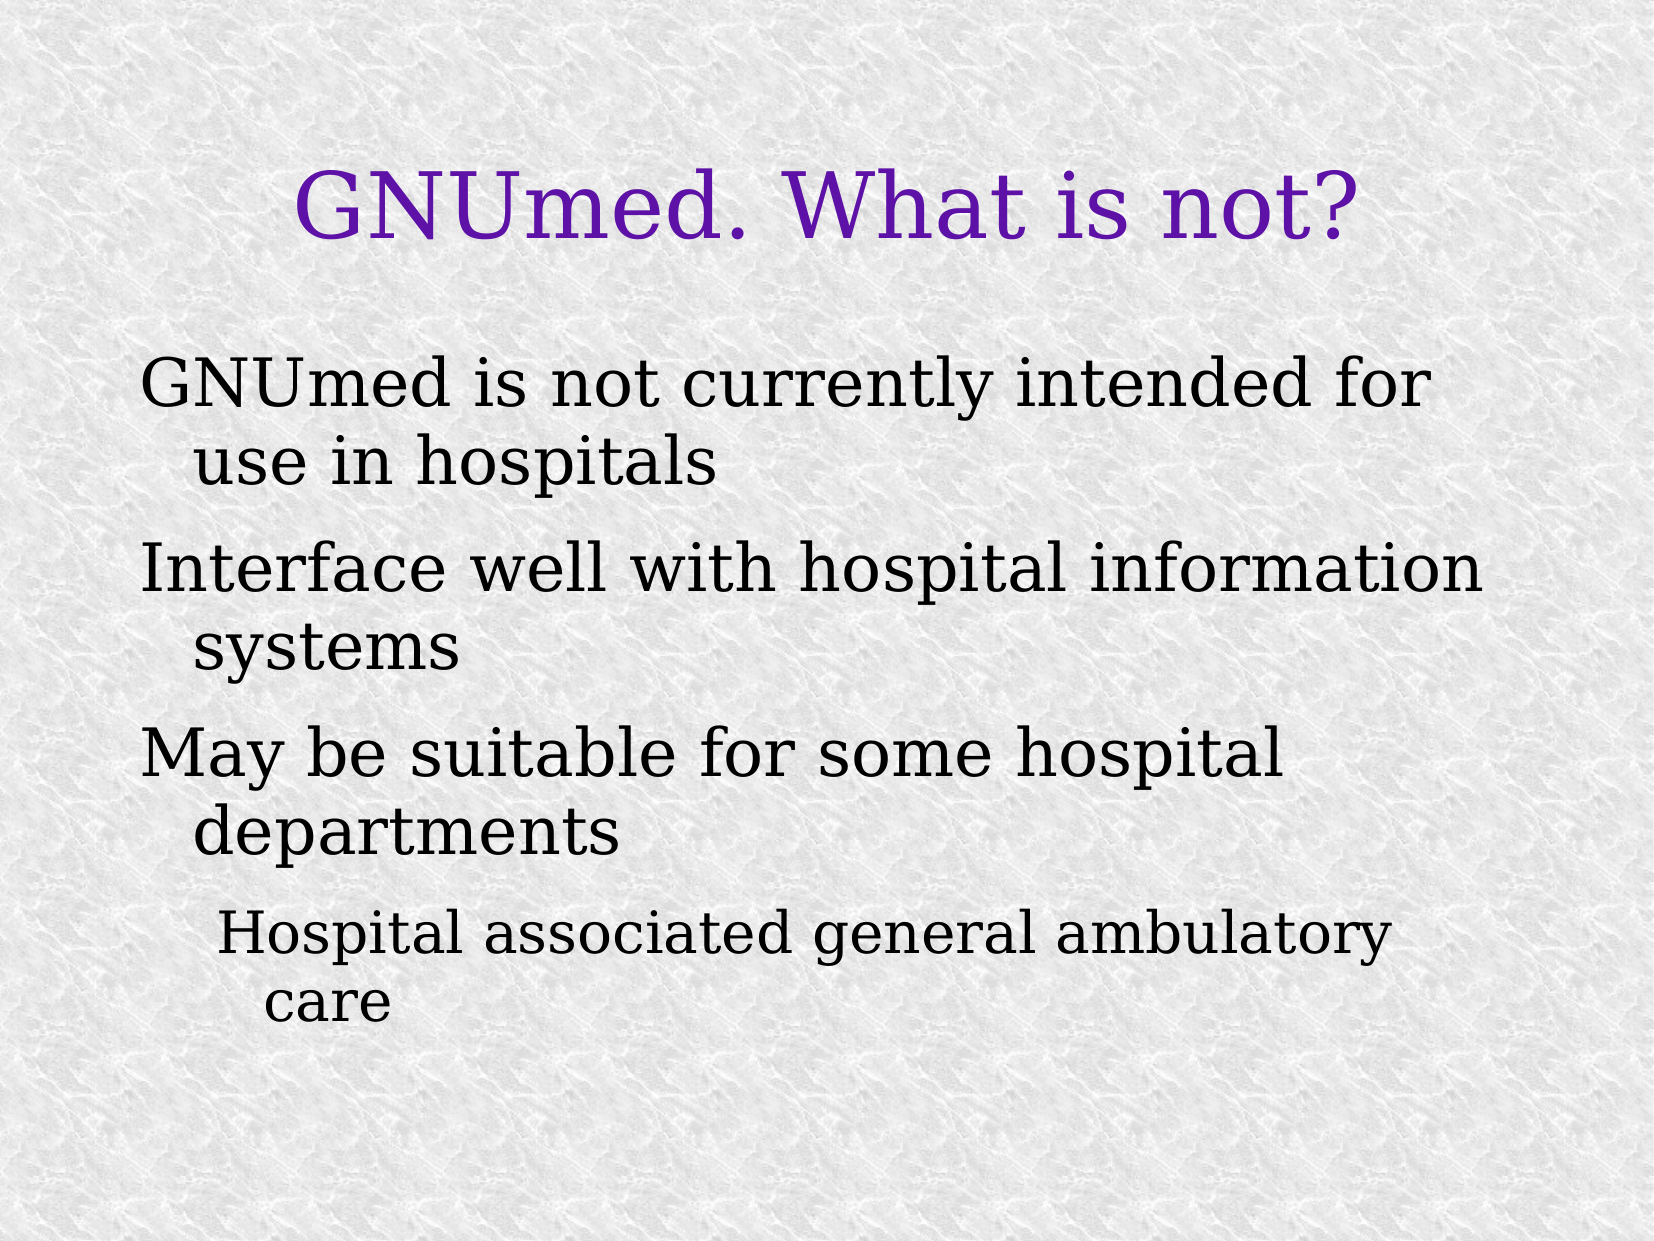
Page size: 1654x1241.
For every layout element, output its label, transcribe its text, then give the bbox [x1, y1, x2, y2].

list GNUmed is not currently intended for use in hospitals Interface well with hospital information systems May be suitable for some hospital departments Hospital associated general ambulatory care [121, 344, 1534, 1127]
title GNUmed. What is not? [121, 102, 1534, 311]
picture [0, 0, 1654, 1241]
